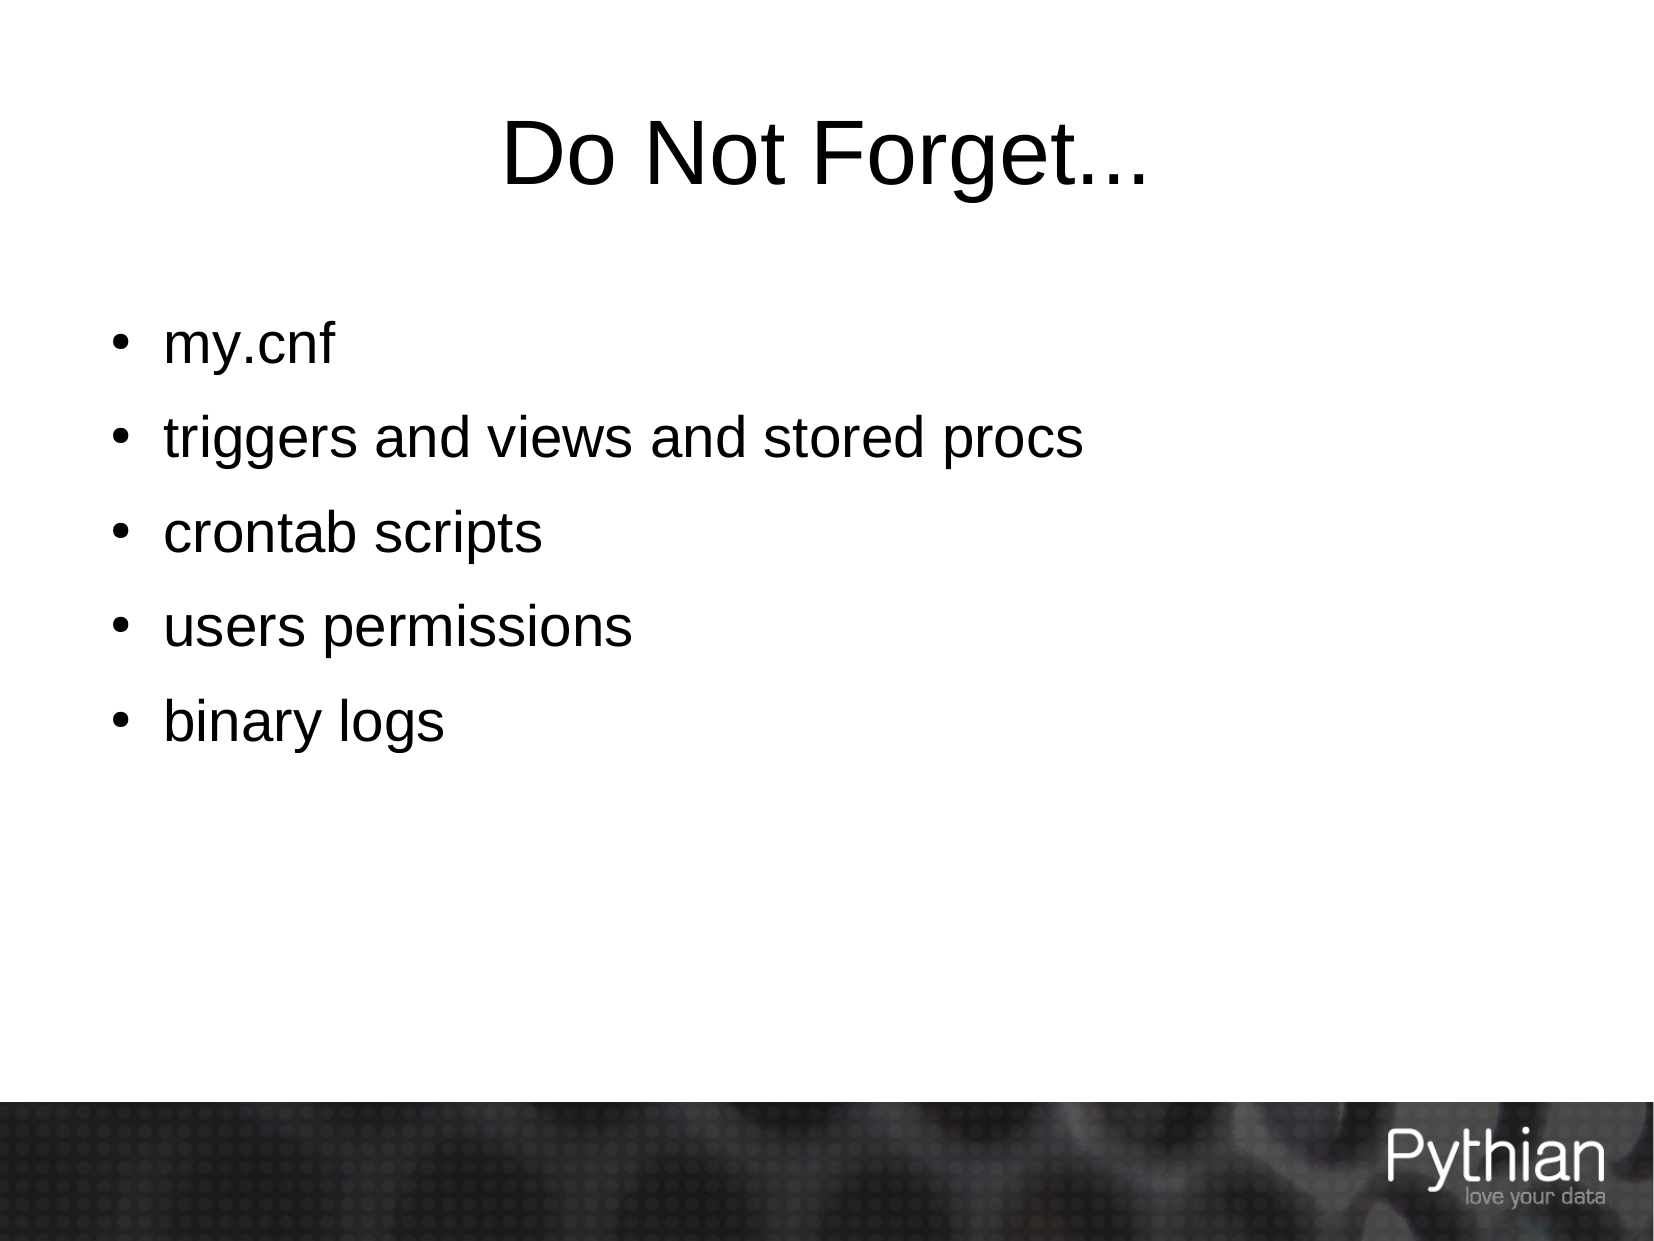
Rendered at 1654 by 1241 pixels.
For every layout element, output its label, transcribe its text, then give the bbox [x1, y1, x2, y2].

title Do Not Forget... [82, 49, 1571, 257]
list my.cnf triggers and views and stored procs crontab scripts users permissions binary logs [75, 310, 1654, 1092]
picture [0, 1102, 1654, 1241]
